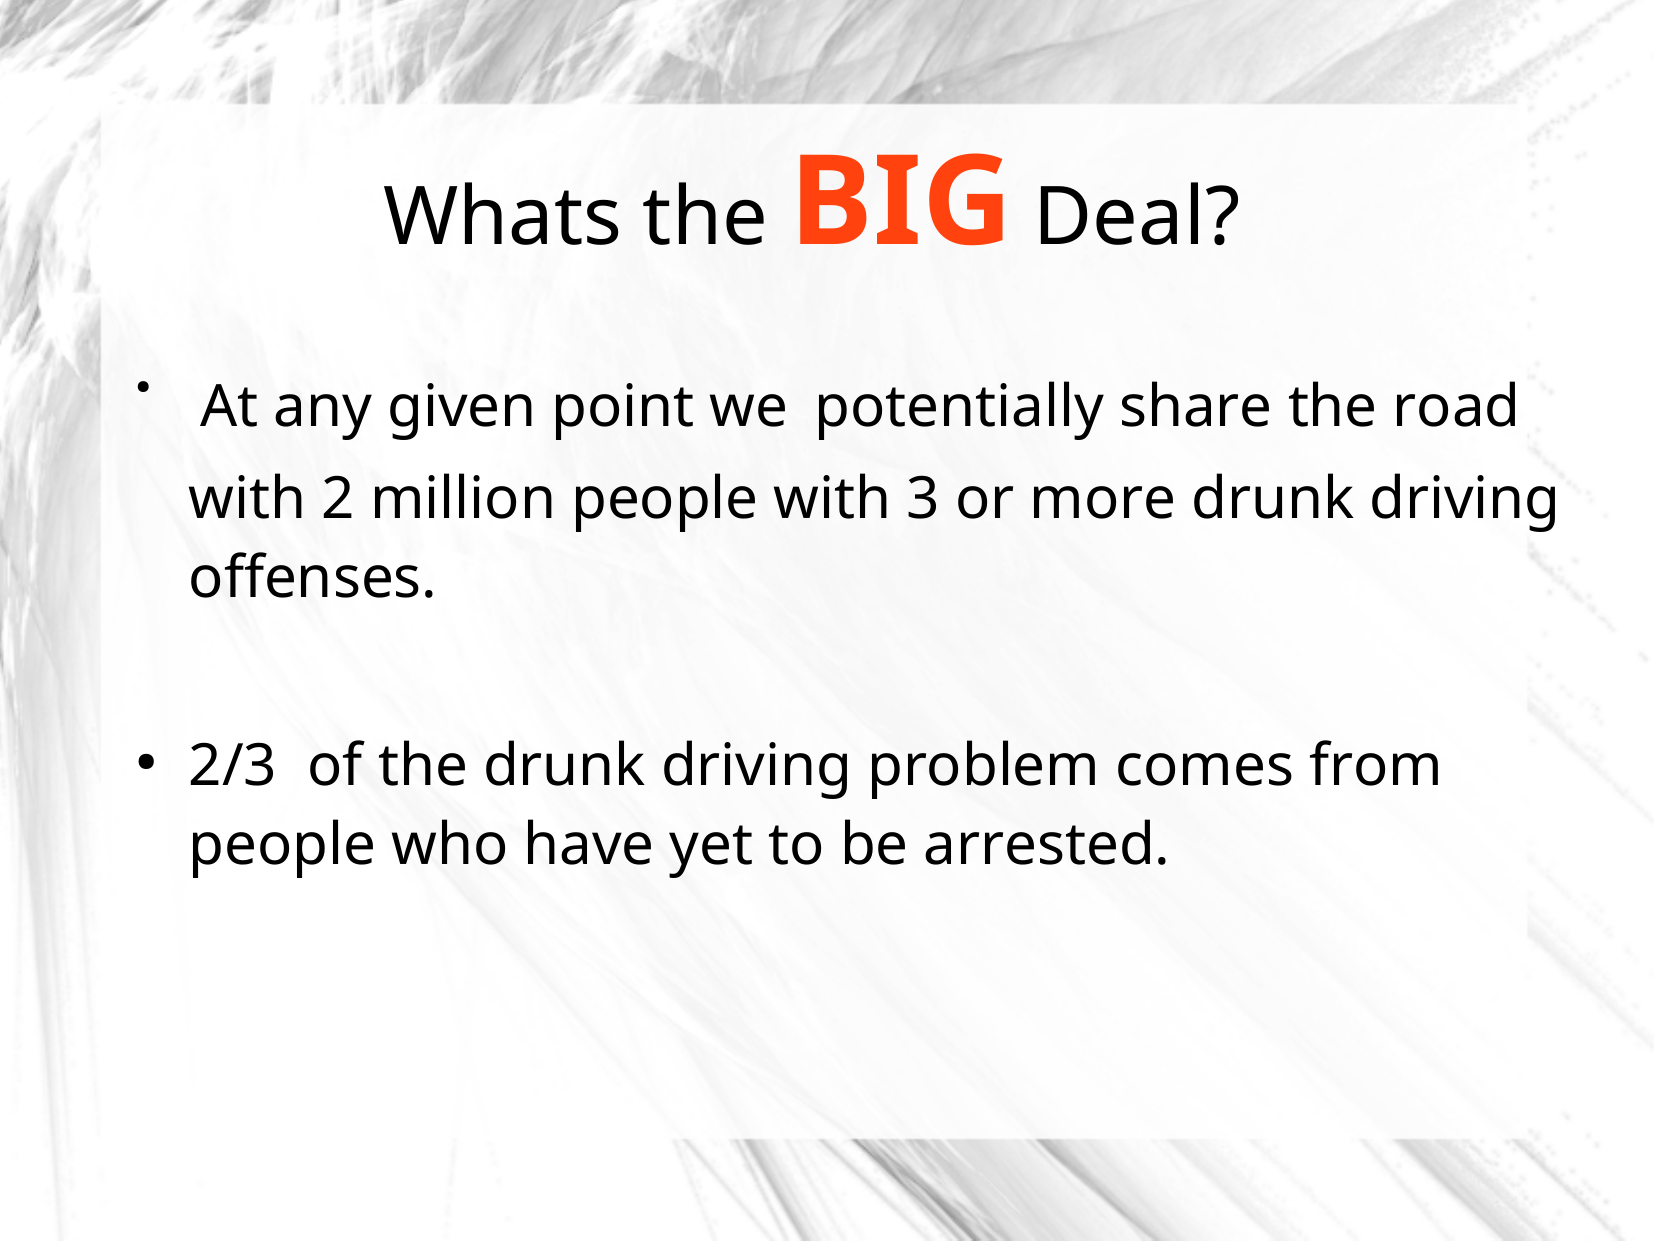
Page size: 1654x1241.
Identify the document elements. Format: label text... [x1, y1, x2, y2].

list At any given point we potentially share the road with 2 million people with 3 or more drunk driving offenses. 2/3 of the drunk driving problem comes from people who have yet to be arrested. [118, 319, 1571, 945]
picture [0, 0, 1654, 1241]
title Whats the BIG Deal? [118, 112, 1506, 281]
